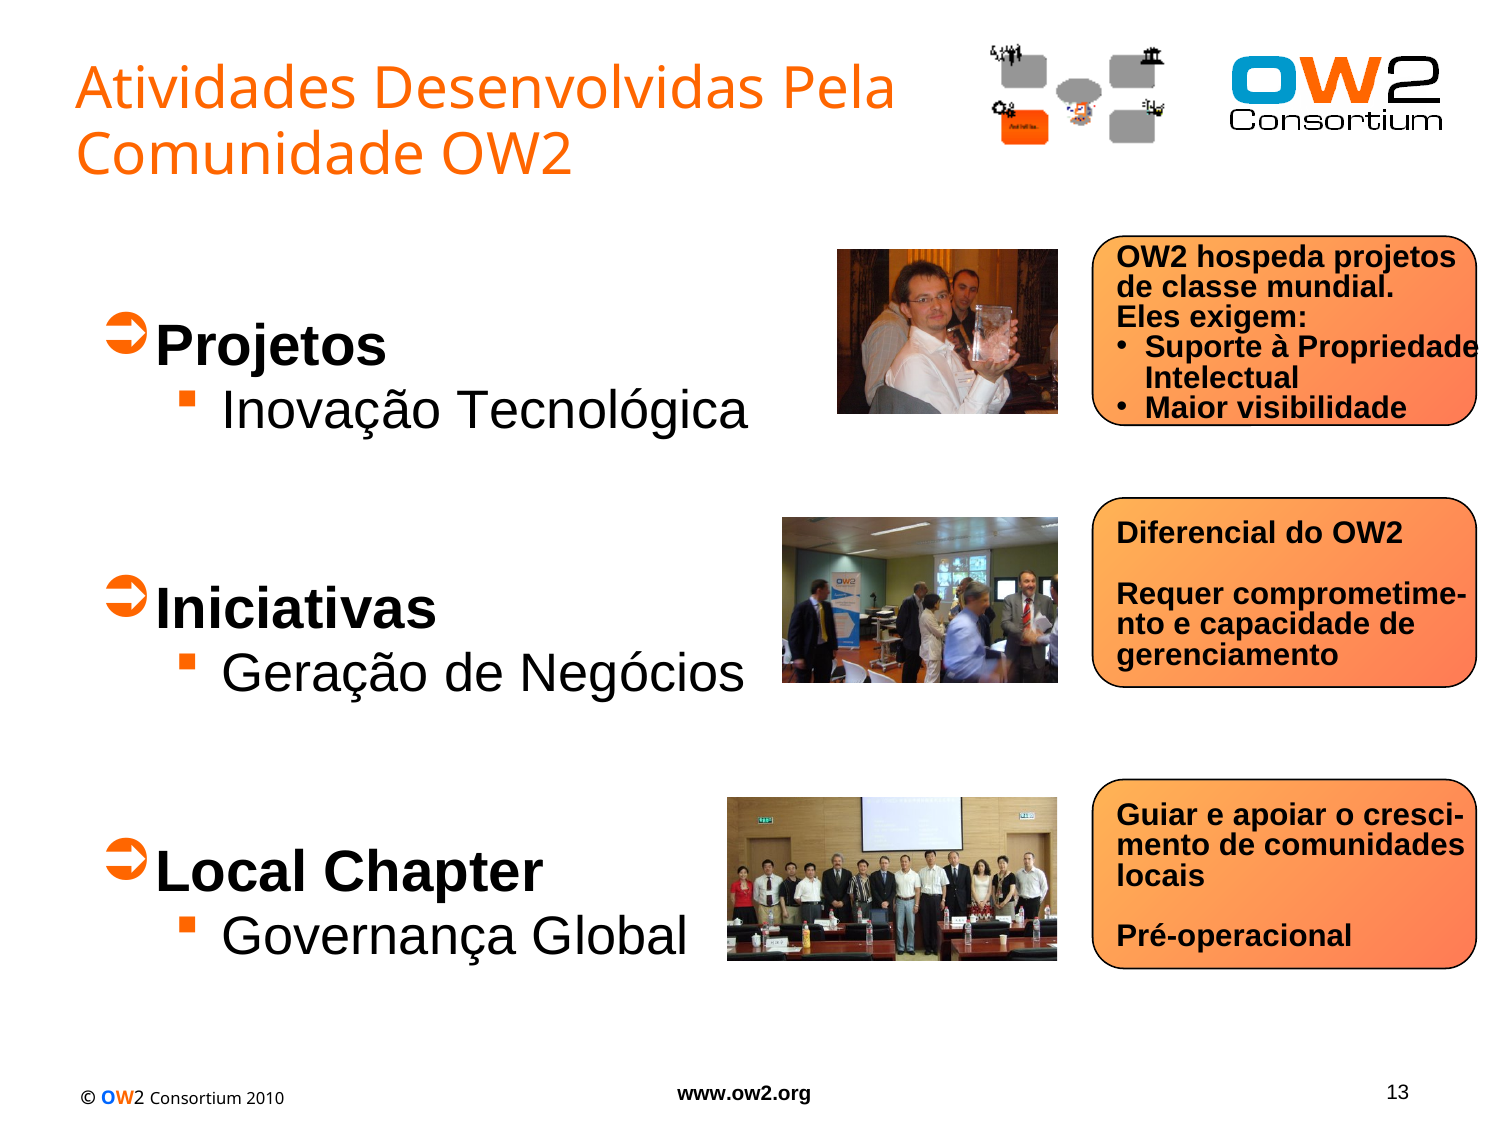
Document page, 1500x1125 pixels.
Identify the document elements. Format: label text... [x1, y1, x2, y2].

list Projetos Inovação Tecnológica Iniciativas Geração de Negócios Local Chapter Governança Global [84, 301, 835, 1044]
picture [986, 38, 1166, 148]
picture [1224, 47, 1450, 134]
picture [727, 797, 1058, 961]
text_box OW2 hospeda projetos de classe mundial. Eles exigem: Suporte à Propriedade Intelectual Maior visibilidade [1092, 236, 1477, 426]
text_box Guiar e apoiar o cresci- mento de comunidades locais Pré-operacional [1092, 779, 1477, 969]
picture [782, 517, 1058, 684]
picture [837, 249, 1058, 414]
title Atividades Desenvolvidas Pela Comunidade OW2 [74, 45, 1006, 208]
text_box Diferencial do OW2 Requer comprometime- nto e capacidade de gerenciamento [1092, 497, 1477, 688]
